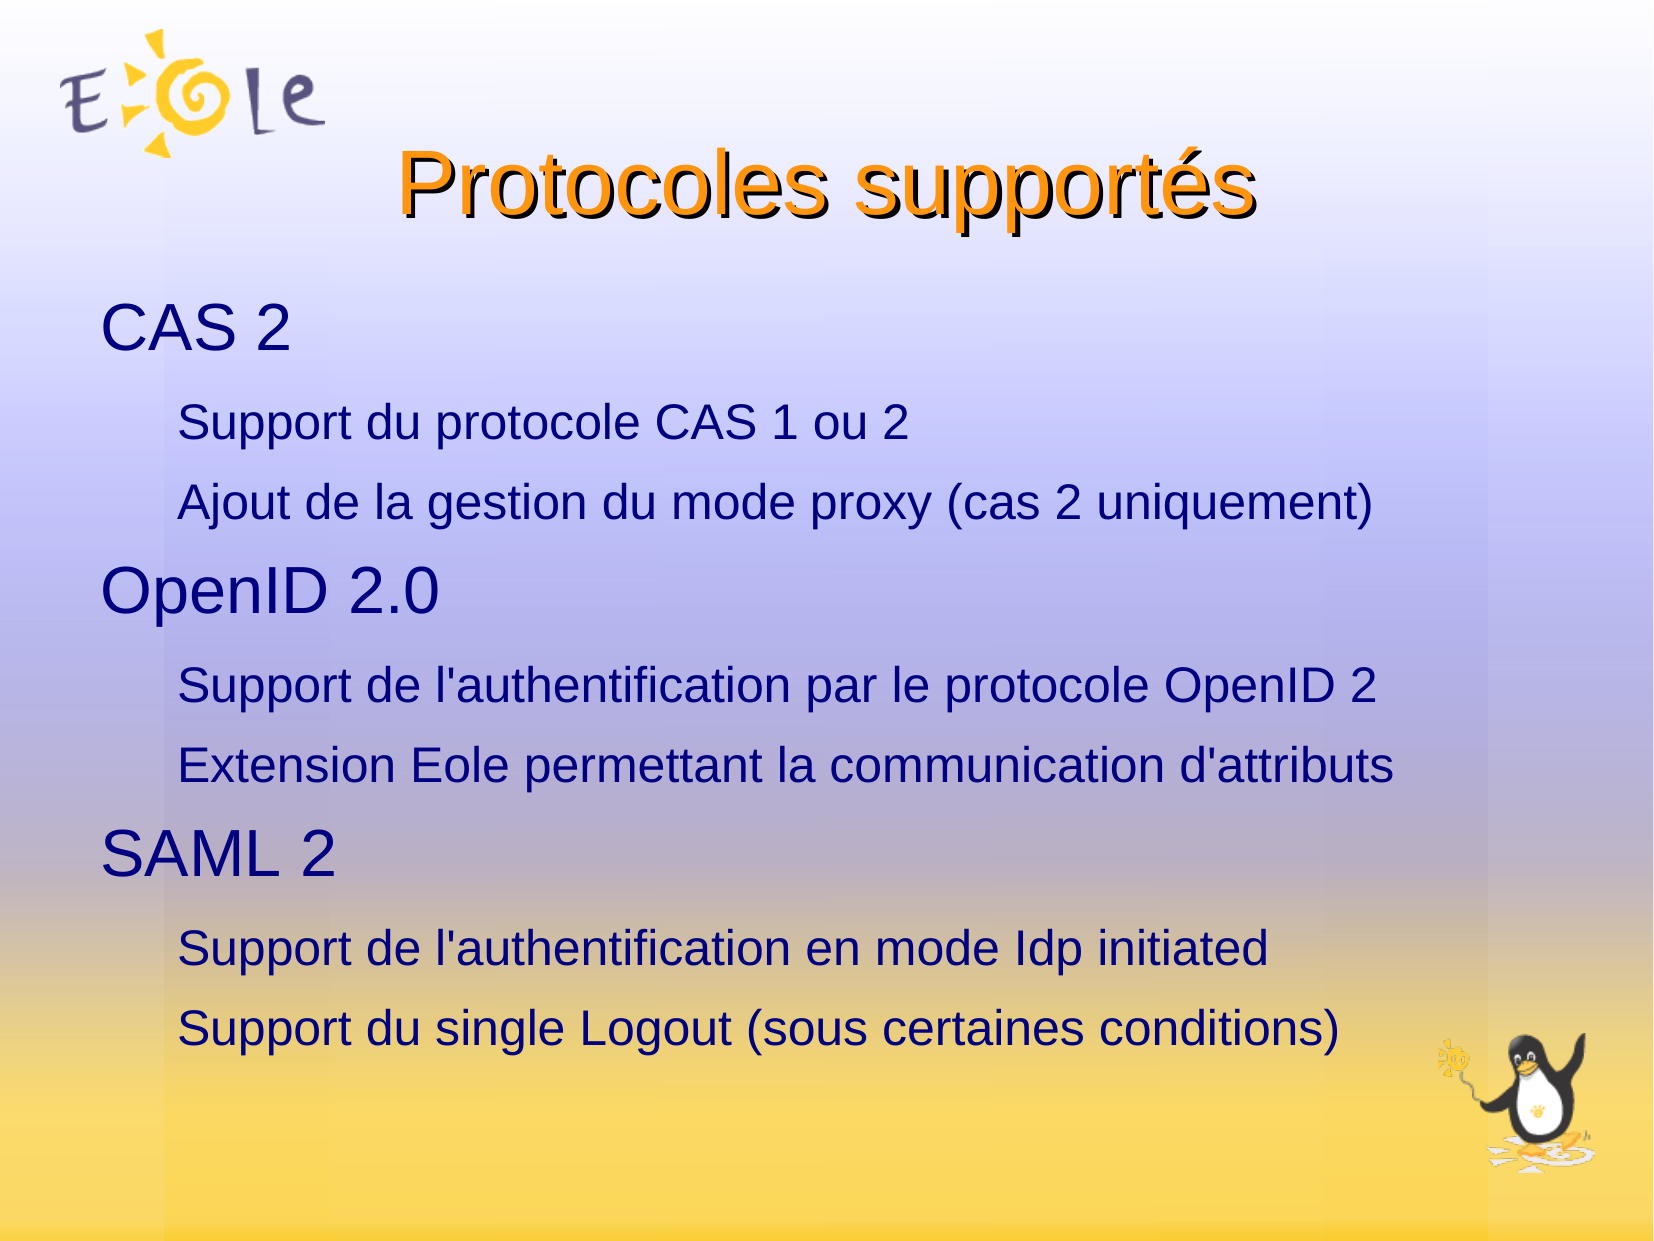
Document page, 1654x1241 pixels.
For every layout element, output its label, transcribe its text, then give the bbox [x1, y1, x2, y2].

picture [0, 0, 1654, 1241]
title Protocoles supportés [82, 86, 1571, 279]
list CAS 2 Support du protocole CAS 1 ou 2 Ajout de la gestion du mode proxy (cas 2 uniquement) OpenID 2.0 Support de l'authentification par le protocole OpenID 2 Extension Eole permettant la communication d'attributs SAML 2 Support de l'authentification en mode Idp initiated Support du single Logout (sous certaines conditions) [82, 290, 1571, 1094]
